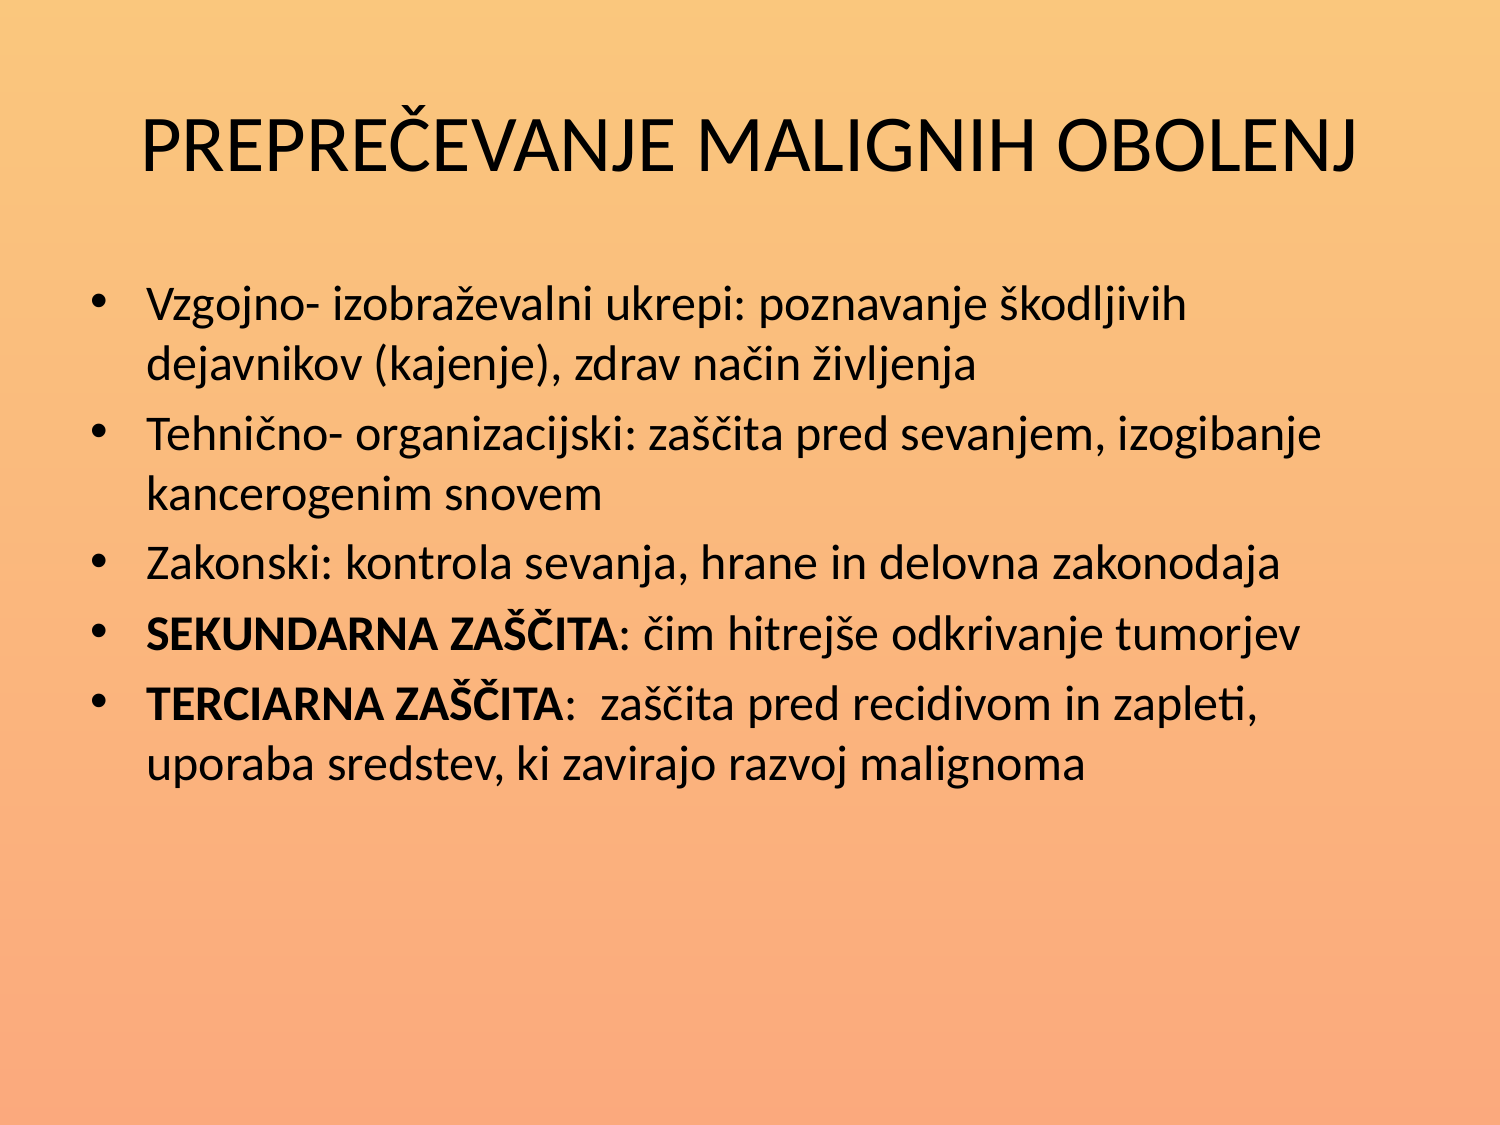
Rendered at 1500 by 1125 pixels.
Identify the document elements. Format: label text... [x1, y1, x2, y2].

list Vzgojno- izobraževalni ukrepi: poznavanje škodljivih dejavnikov (kajenje), zdrav način življenja Tehnično- organizacijski: zaščita pred sevanjem, izogibanje kancerogenim snovem Zakonski: kontrola sevanja, hrane in delovna zakonodaja SEKUNDARNA ZAŠČITA: čim hitrejše odkrivanje tumorjev TERCIARNA ZAŠČITA: zaščita pred recidivom in zapleti, uporaba sredstev, ki zavirajo razvoj malignoma [75, 262, 1425, 1005]
title PREPREČEVANJE MALIGNIH OBOLENJ [75, 45, 1425, 233]
